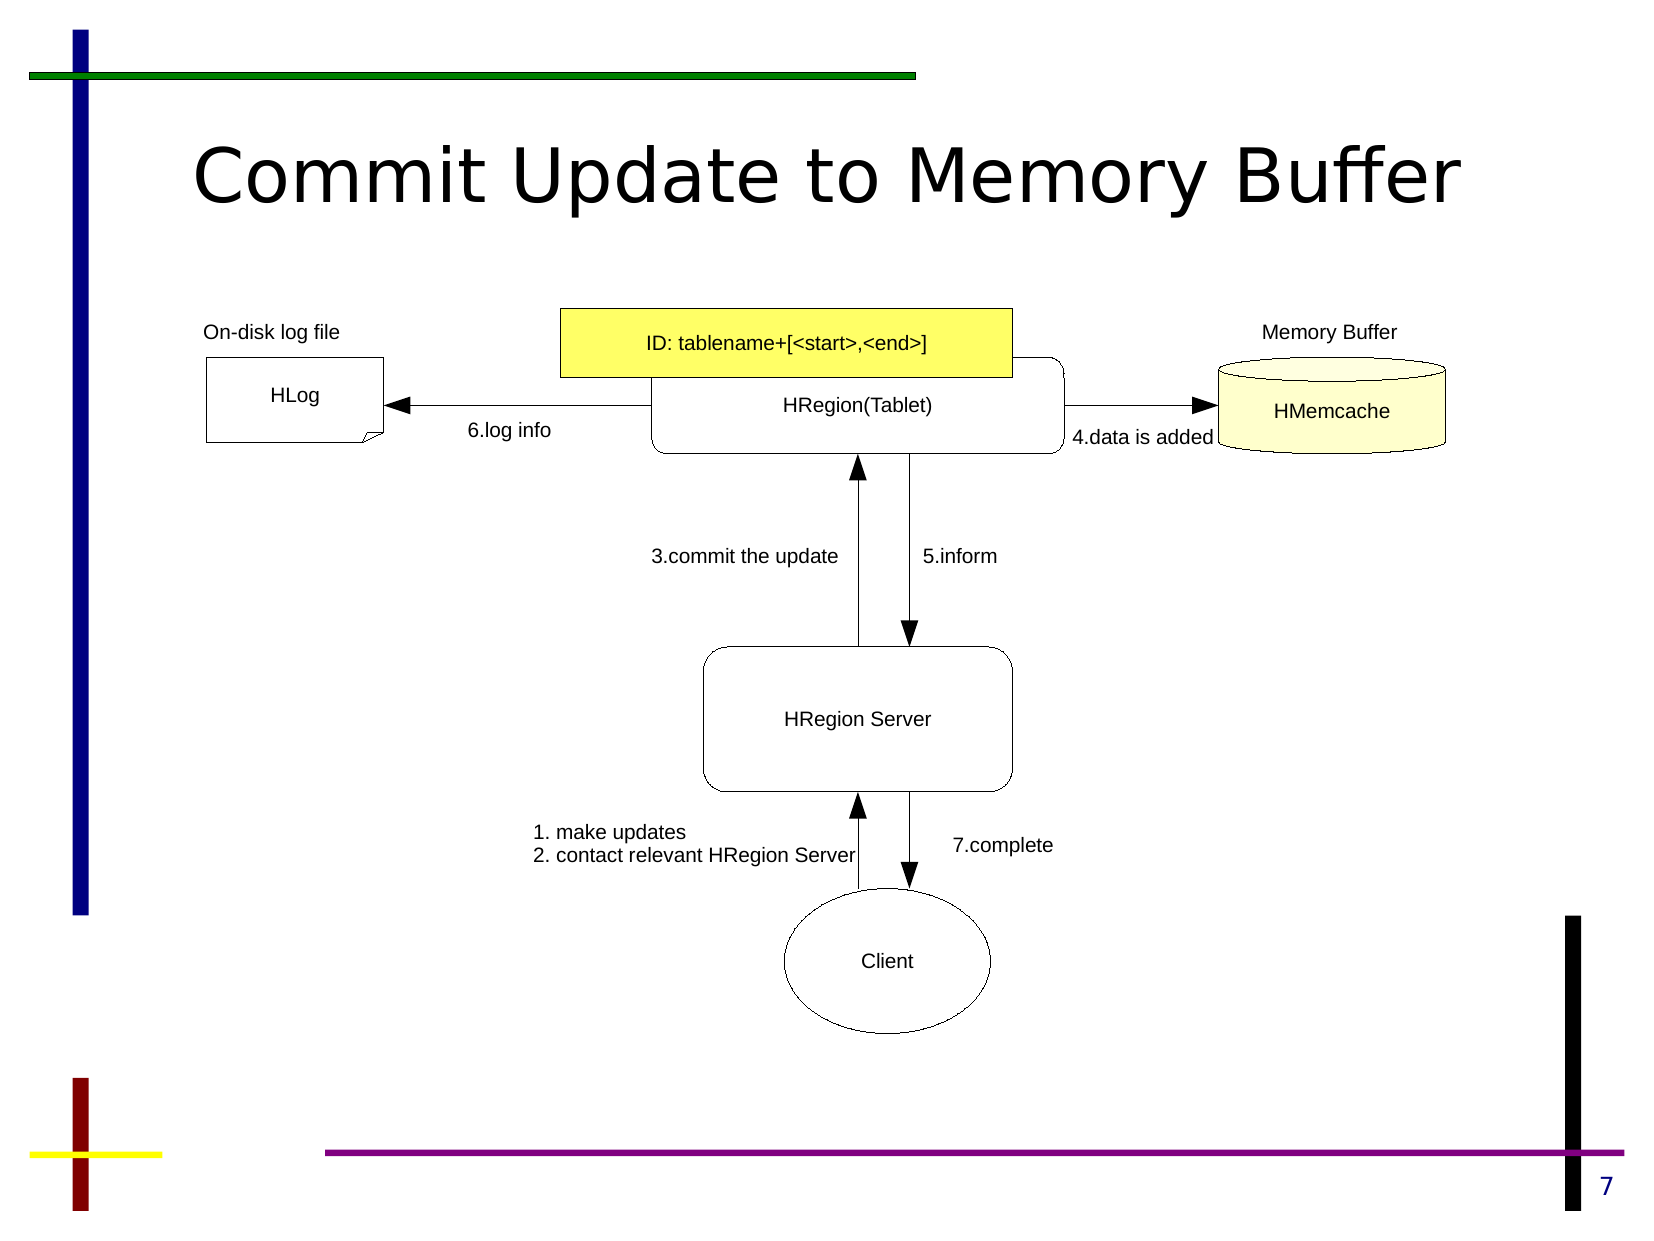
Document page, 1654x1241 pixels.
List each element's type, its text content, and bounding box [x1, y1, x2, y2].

text_box 7.complete [937, 826, 1070, 865]
text_box 1. make updates 2. contact relevant HRegion Server [518, 813, 871, 875]
text_box Client [784, 888, 991, 1034]
text_box HRegion Server [703, 646, 1013, 792]
text_box ID: tablename+[<start>,<end>] [560, 308, 1013, 378]
title Commit Update to Memory Buffer [121, 88, 1534, 266]
text_box HLog [206, 357, 384, 443]
text_box 5.inform [908, 536, 1022, 575]
text_box HRegion(Tablet) [651, 357, 1065, 454]
text_box On-disk log file [188, 312, 378, 351]
text_box 6.log info [453, 411, 579, 450]
text_box 4.data is added [1057, 418, 1247, 467]
text_box Memory Buffer [1247, 312, 1430, 351]
text_box HMemcache [1218, 370, 1446, 454]
text_box 3.commit the update [636, 536, 869, 575]
